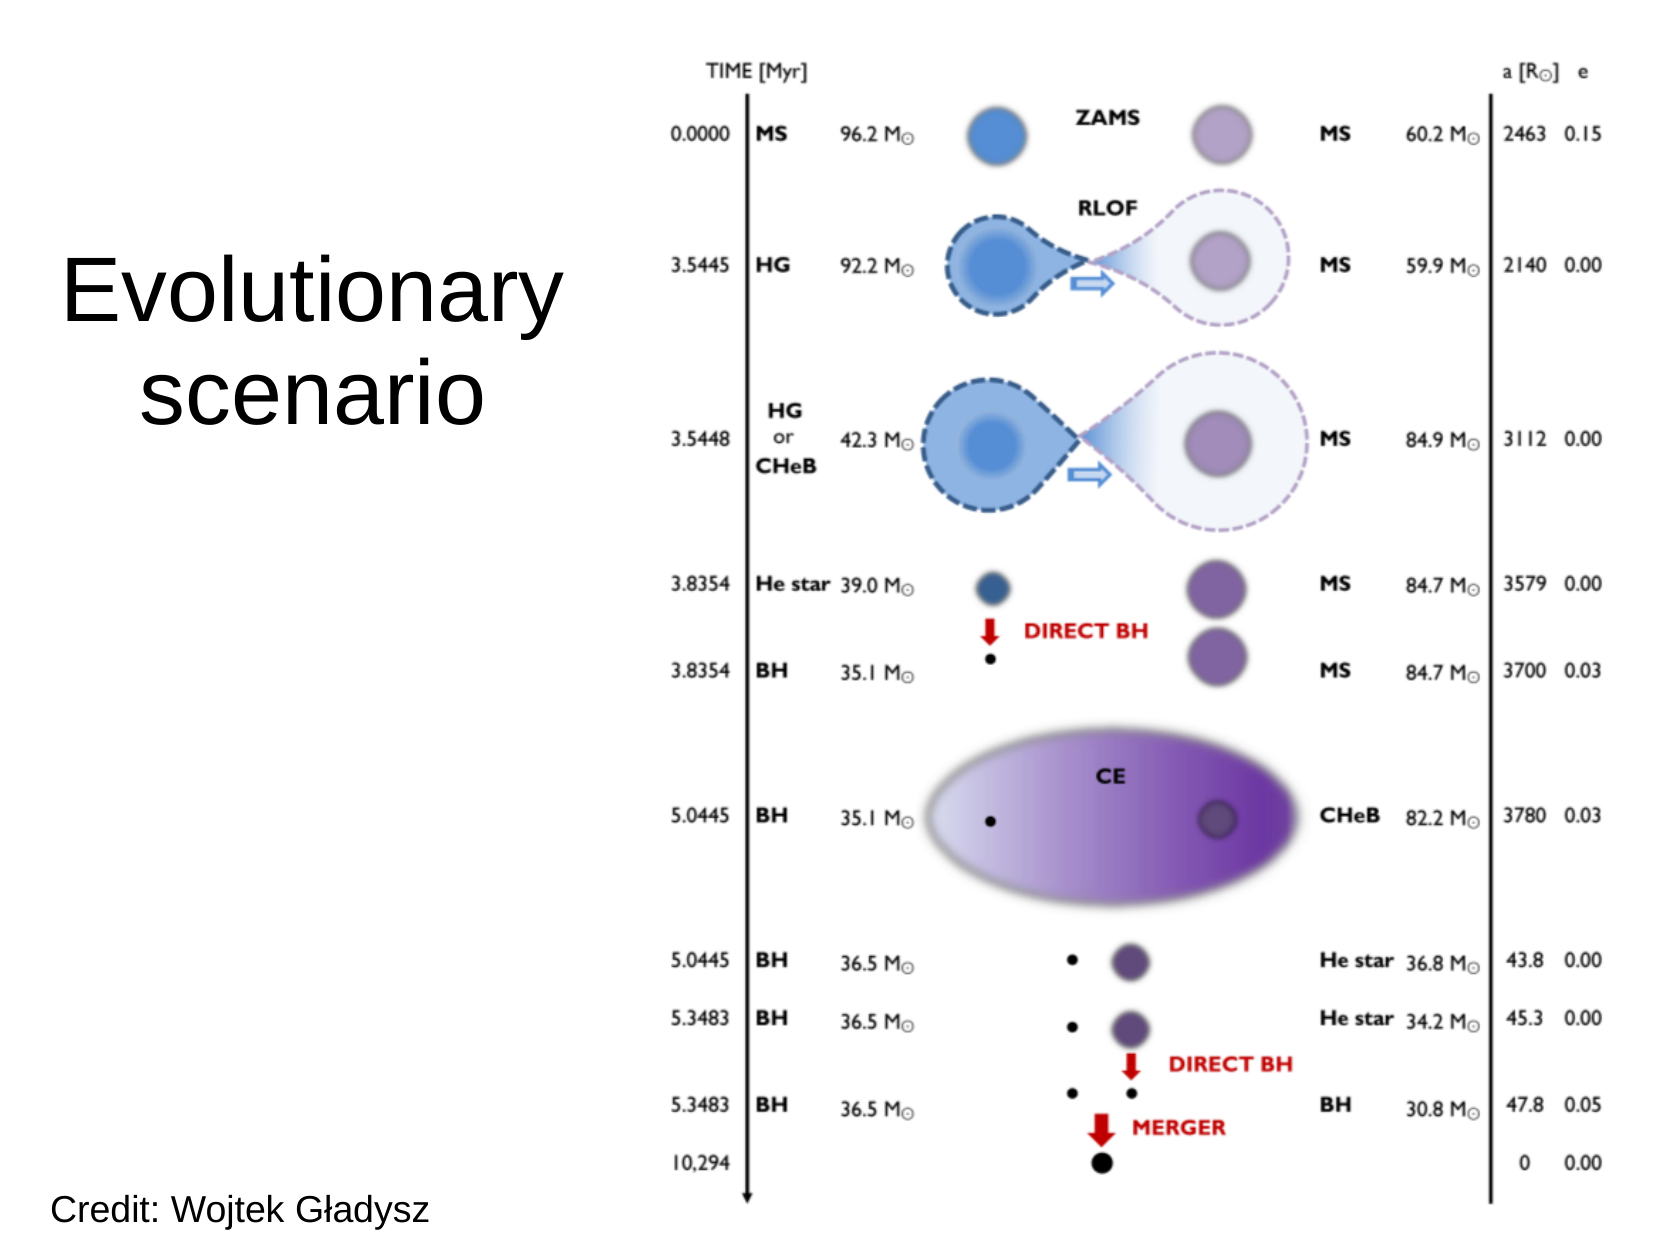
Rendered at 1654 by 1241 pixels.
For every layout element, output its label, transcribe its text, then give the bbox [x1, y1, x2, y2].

title Evolutionary scenario [35, 59, 591, 624]
text_box Credit: Wojtek Gładysz [35, 1181, 446, 1238]
picture [592, 0, 1654, 1240]
